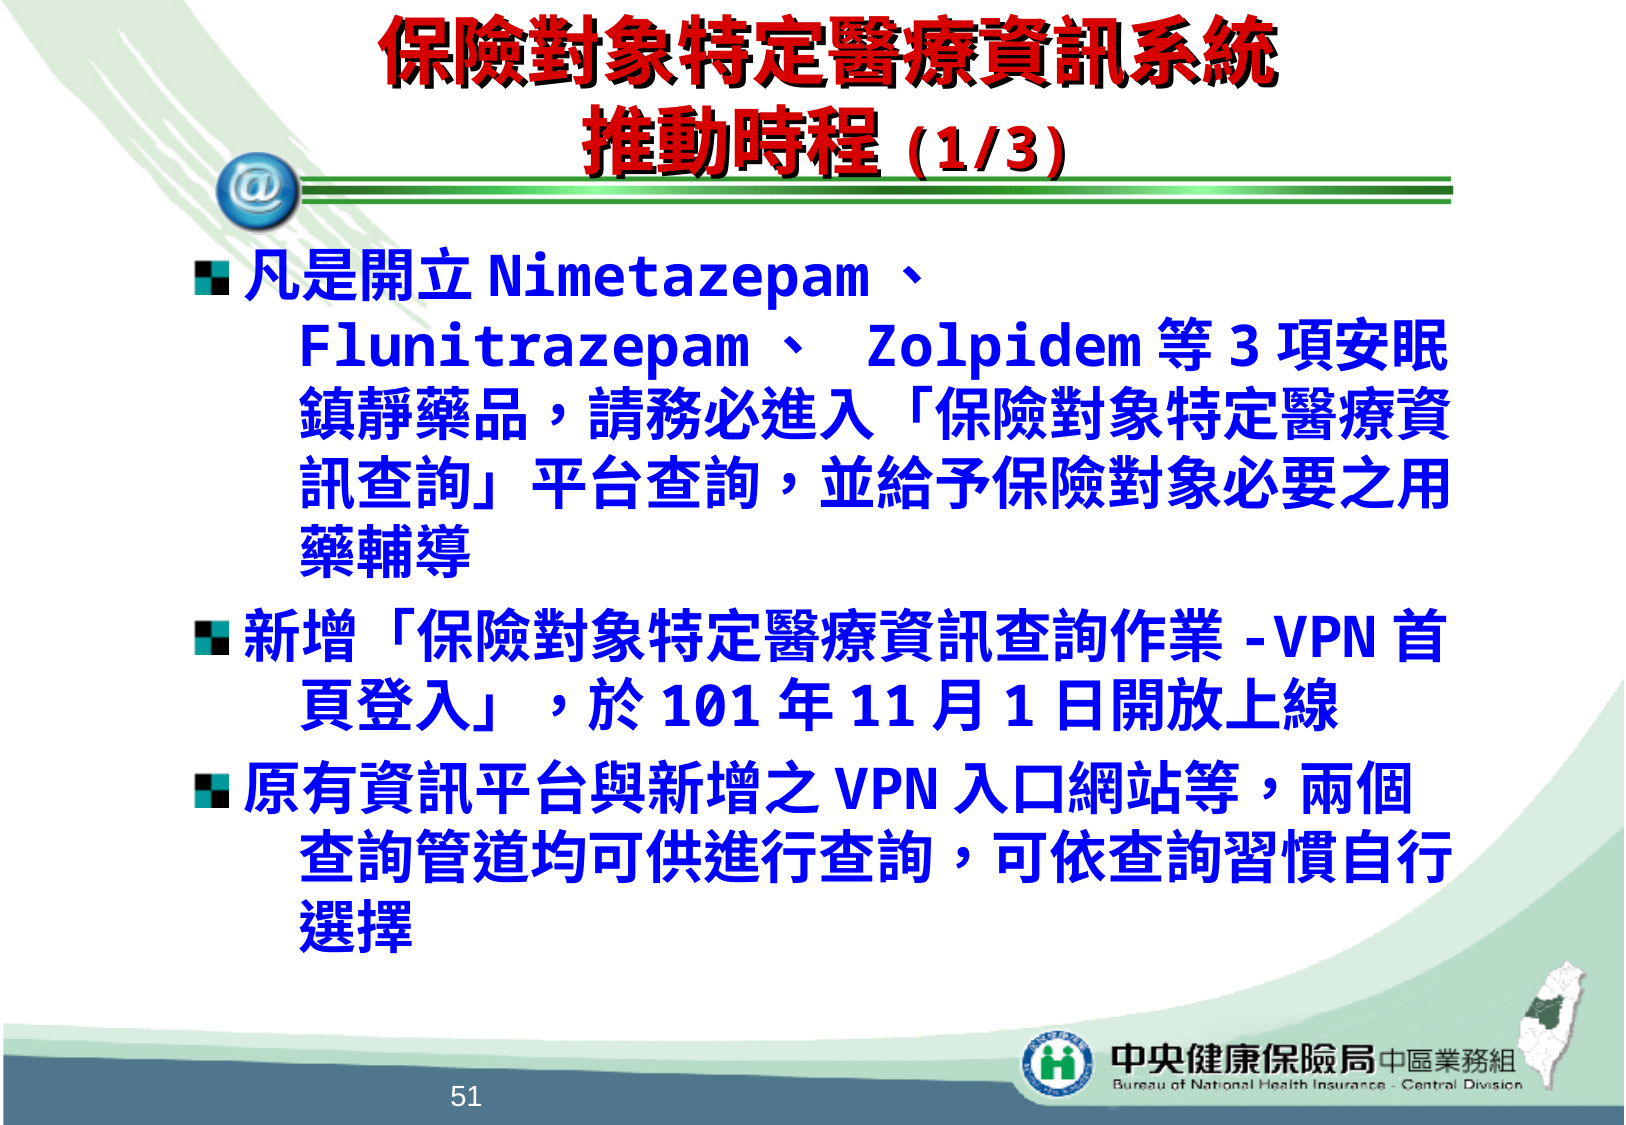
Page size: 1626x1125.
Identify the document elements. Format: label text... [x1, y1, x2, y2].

list 凡是開立Nimetazepam、 Flunitrazepam、 Zolpidem等3項安眠鎮靜藥品，請務必進入「保險對象特定醫療資訊查詢」平台查詢，並給予保險對象必要之用藥輔導 新增「保險對象特定醫療資訊查詢作業-VPN首頁登入」，於101年11月1日開放上線 原有資訊平台與新增之VPN入口網站等，兩個查詢管道均可供進行查詢，可依查詢習慣自行選擇 [172, 231, 1473, 971]
text_box [435, 1065, 815, 1125]
title 保險對象特定醫療資訊系統 推動時程(1/3) [127, 0, 1527, 184]
